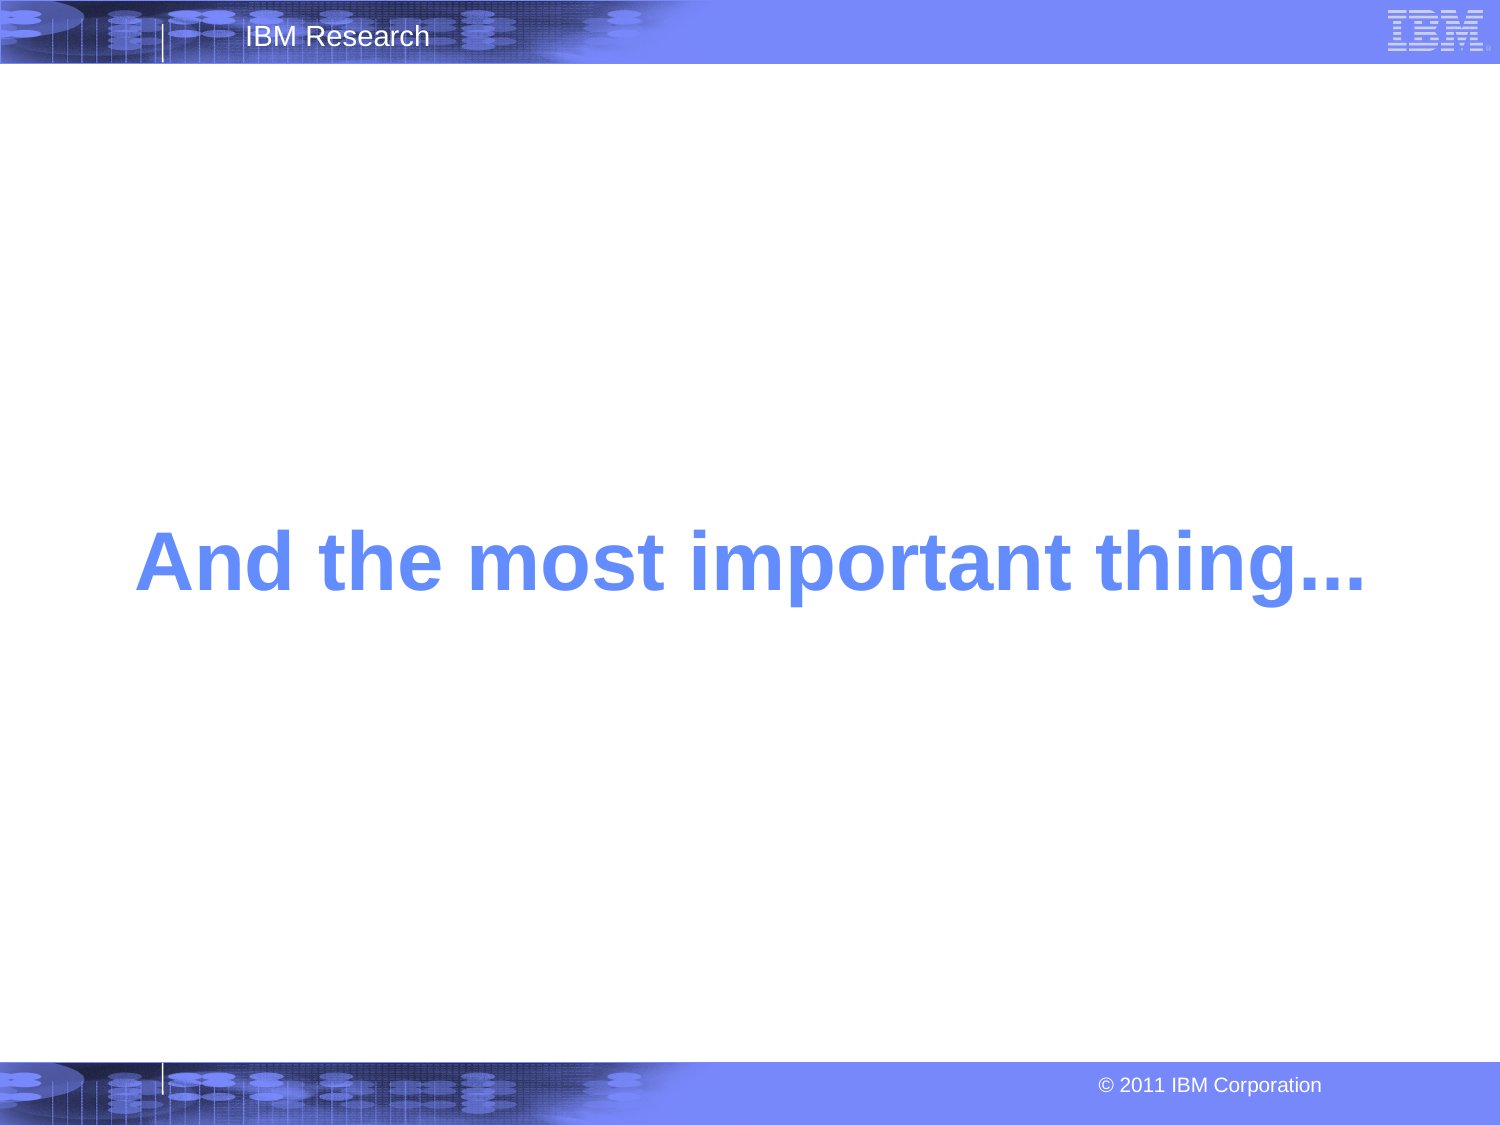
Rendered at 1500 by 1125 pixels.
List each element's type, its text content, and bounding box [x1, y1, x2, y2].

list And the most important thing... [65, 160, 1439, 981]
picture [0, 1063, 1500, 1125]
picture [1, 1, 1500, 63]
